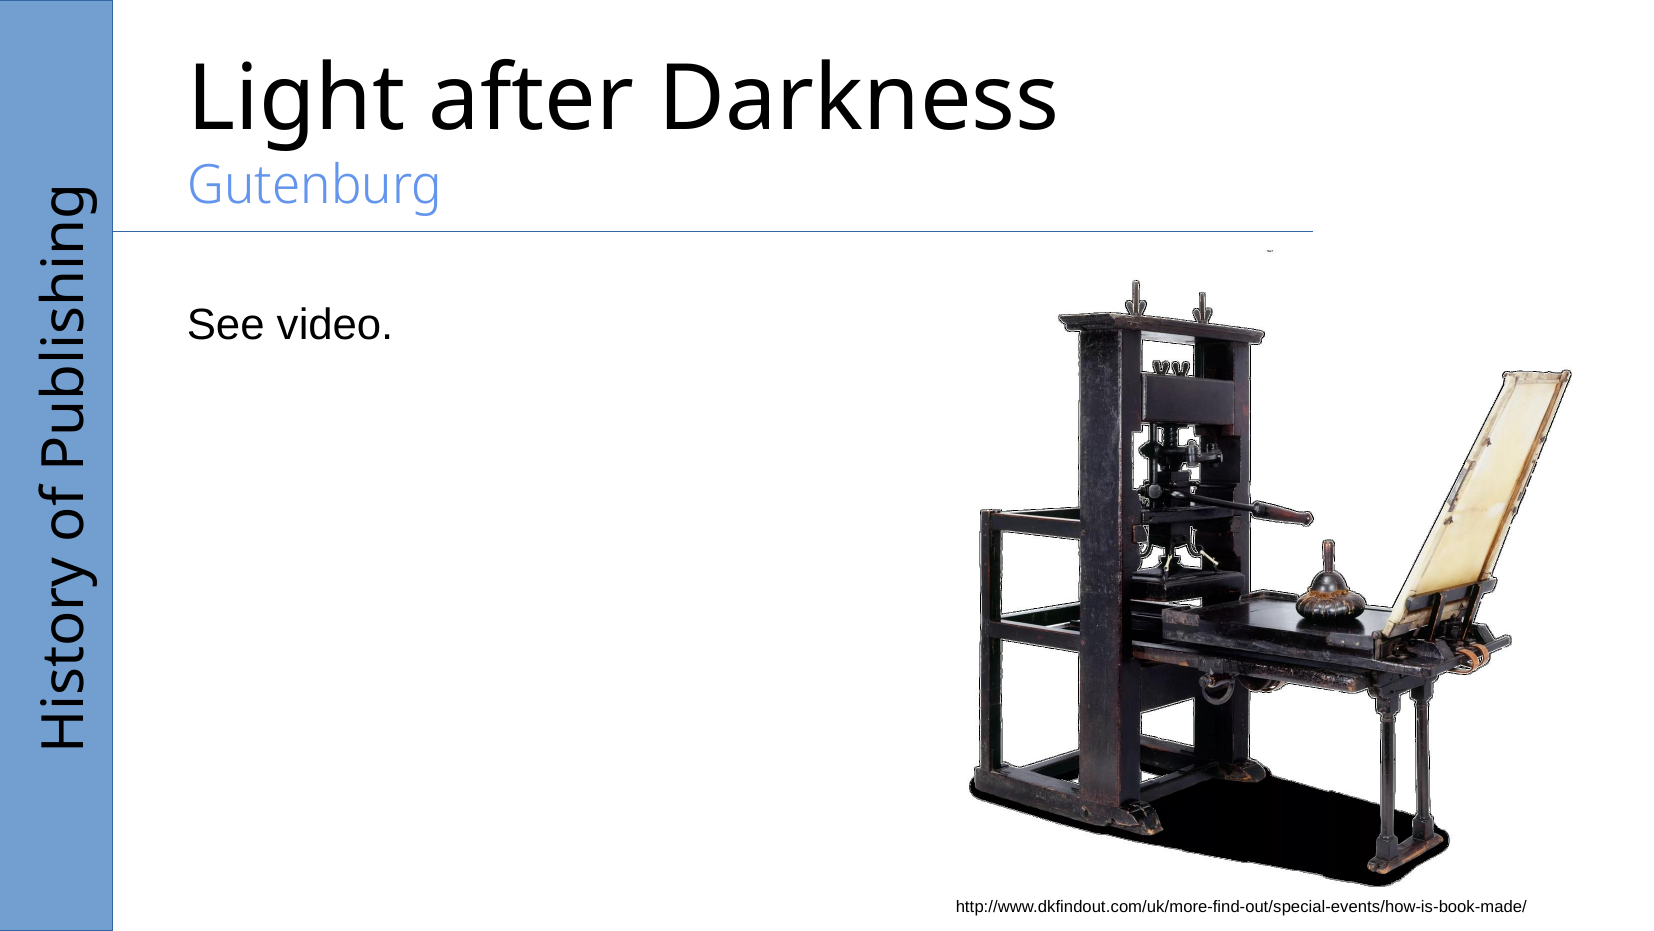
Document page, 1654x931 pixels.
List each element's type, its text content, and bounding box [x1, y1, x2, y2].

text_box http://www.dkfindout.com/uk/more-find-out/special-events/how-is-book-made/ [941, 890, 1654, 924]
text_box See video. [186, 300, 947, 805]
text_box [0, 0, 113, 931]
title Gutenburg [187, 125, 1571, 239]
picture [947, 250, 1590, 889]
text_box History of Publishing [13, 37, 105, 901]
title Light after Darkness [187, 33, 1571, 125]
